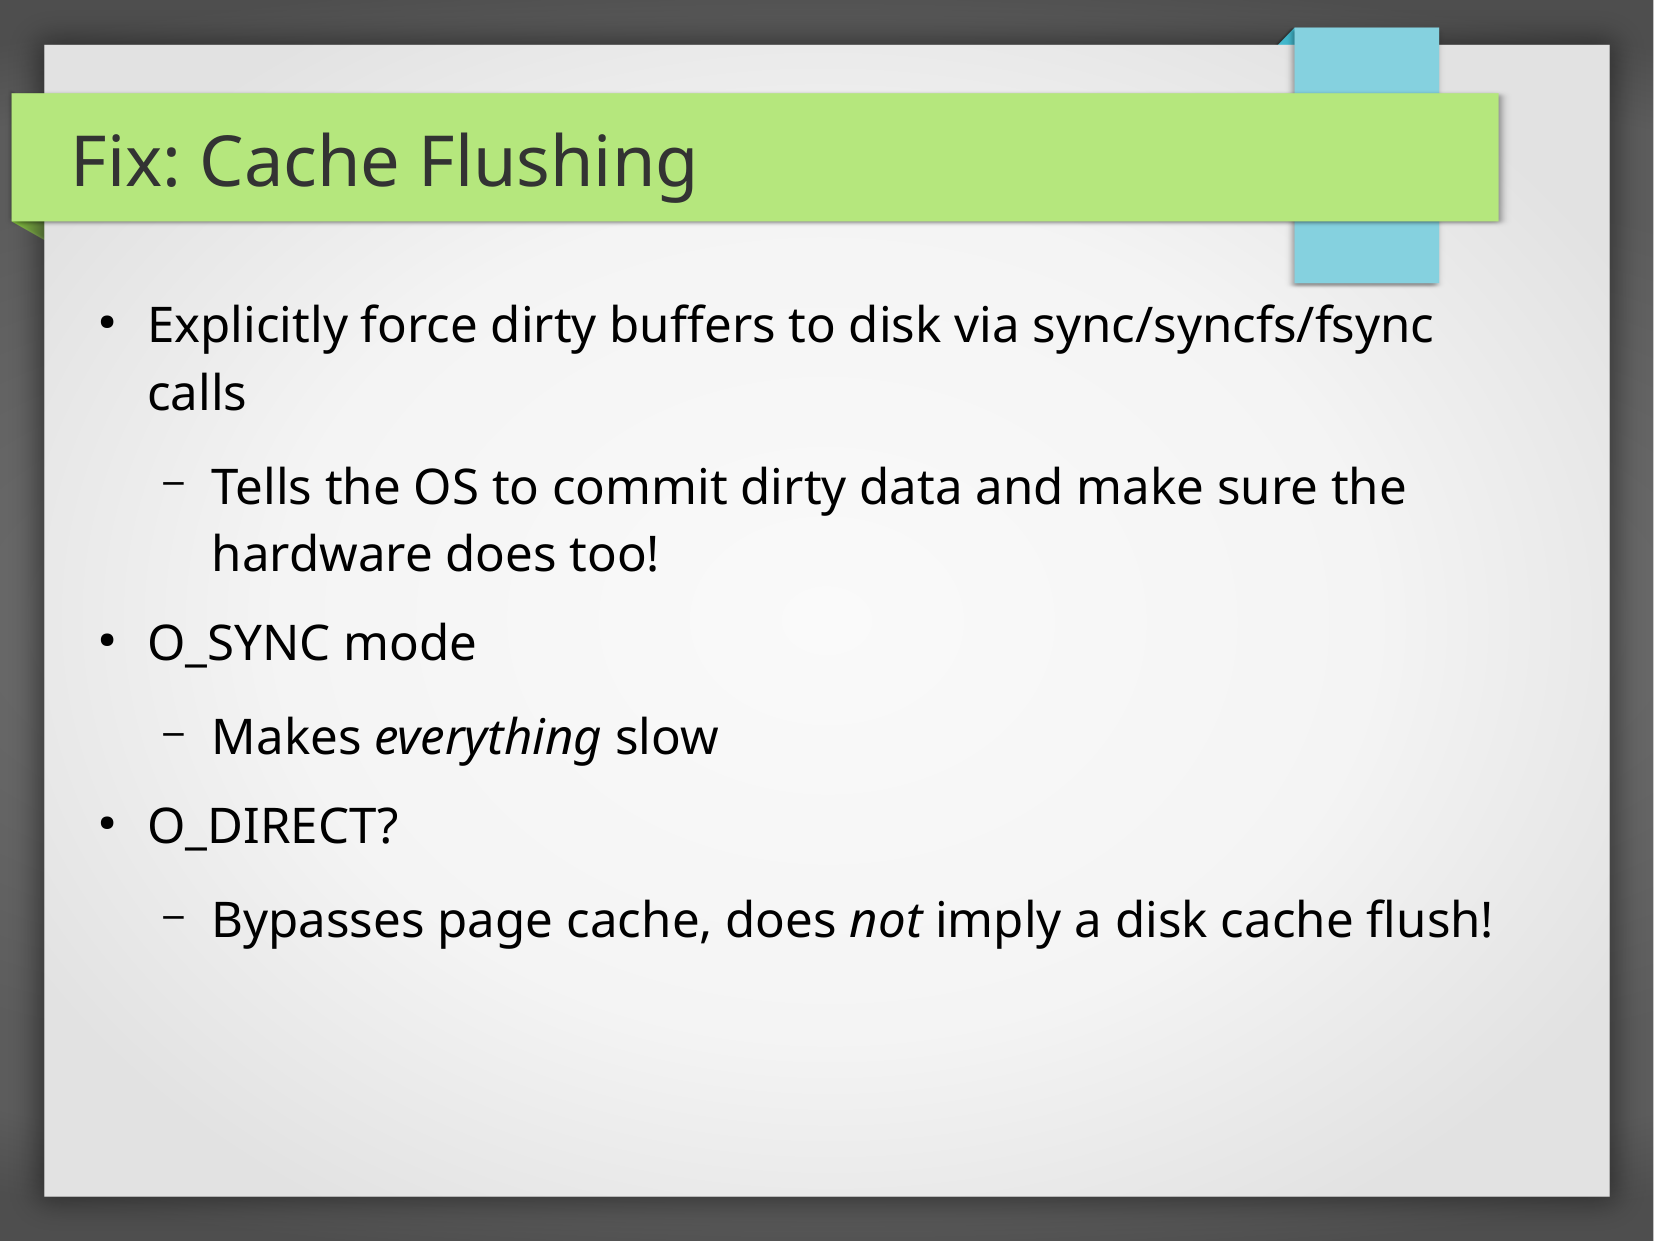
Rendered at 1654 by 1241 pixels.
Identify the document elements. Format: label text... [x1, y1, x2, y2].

picture [0, 0, 1654, 1241]
title Fix: Cache Flushing [70, 106, 1229, 213]
list Explicitly force dirty buffers to disk via sync/syncfs/fsync calls Tells the OS to commit dirty data and make sure the hardware does too! O_SYNC mode Makes everything slow O_DIRECT? Bypasses page cache, does not imply a disk cache flush! [82, 290, 1538, 1010]
